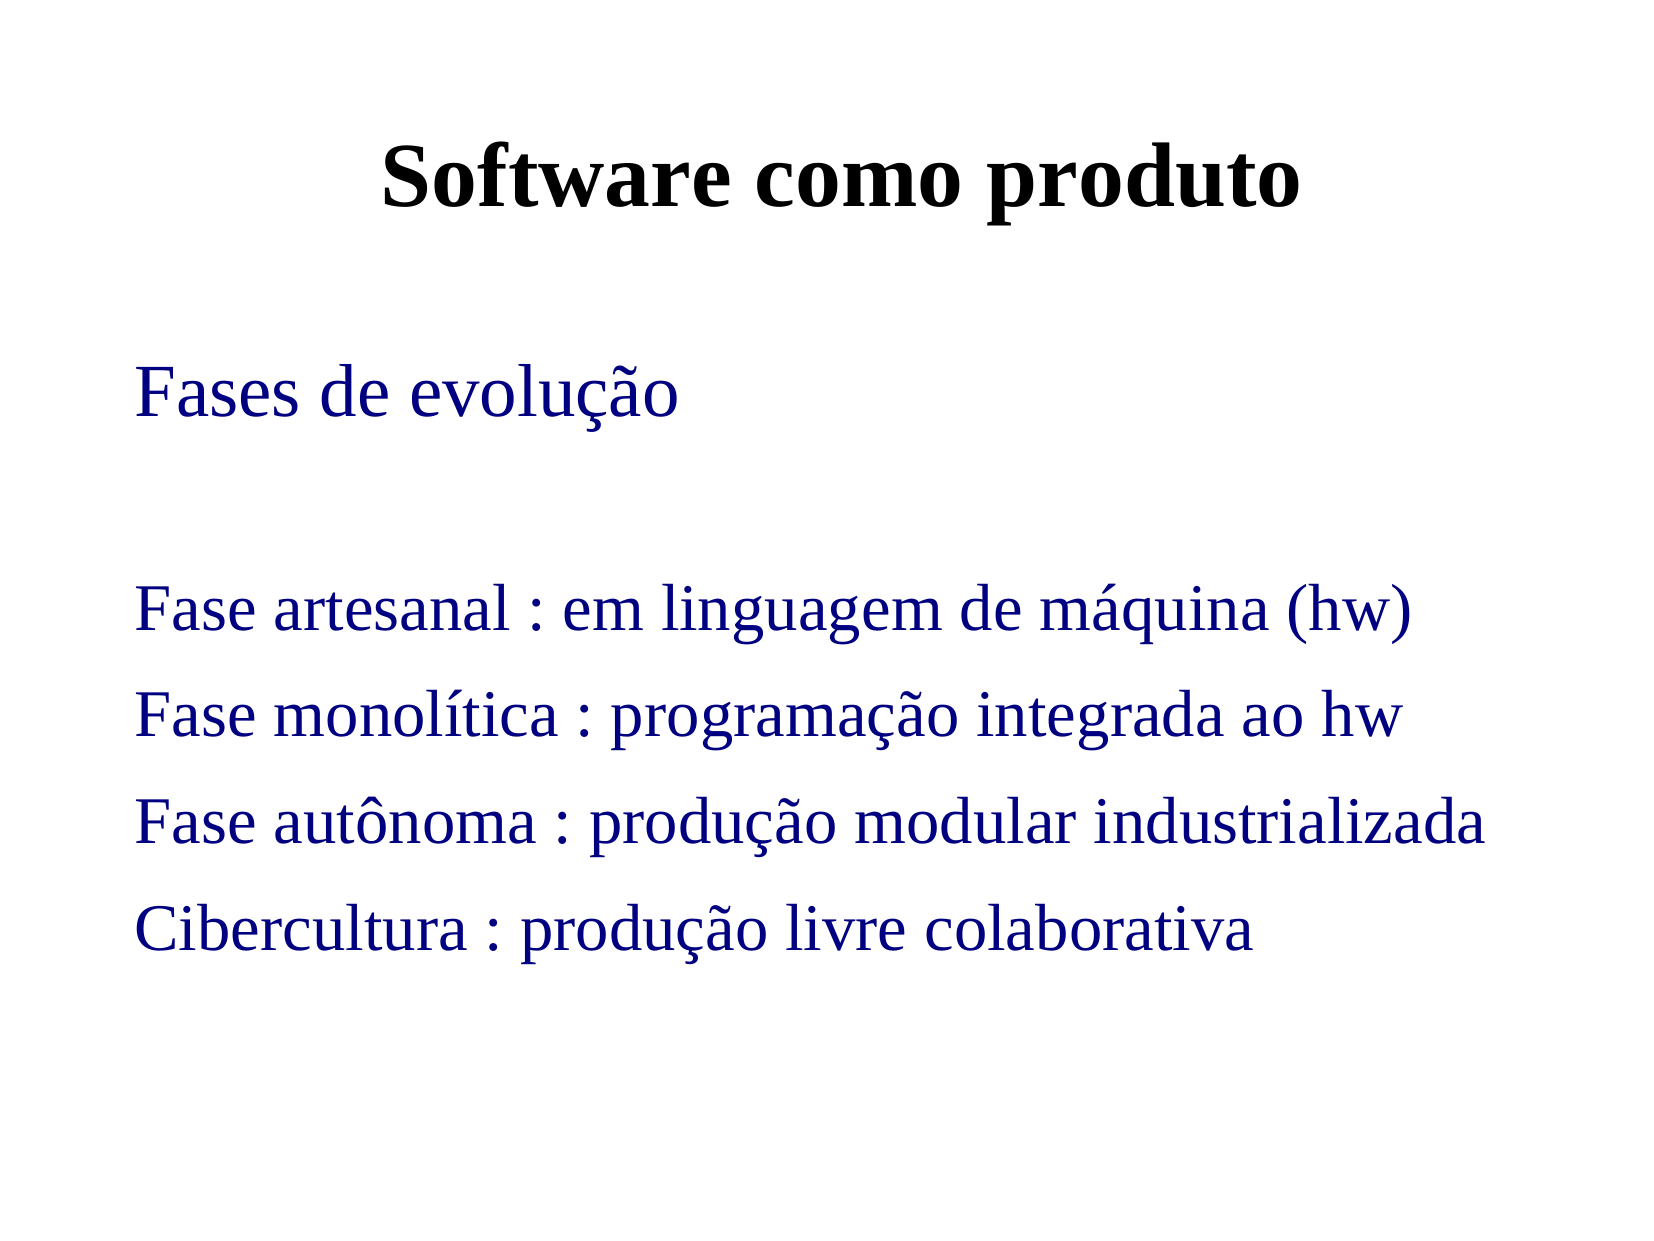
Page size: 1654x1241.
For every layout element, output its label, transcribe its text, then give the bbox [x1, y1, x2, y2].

title Software como produto [204, 81, 1480, 269]
text_box Fases de evolução Fase artesanal : em linguagem de máquina (hw) Fase monolítica : programação integrada ao hw Fase autônoma : produção modular industrializada Cibercultura : produção livre colaborativa [125, 333, 1546, 1070]
